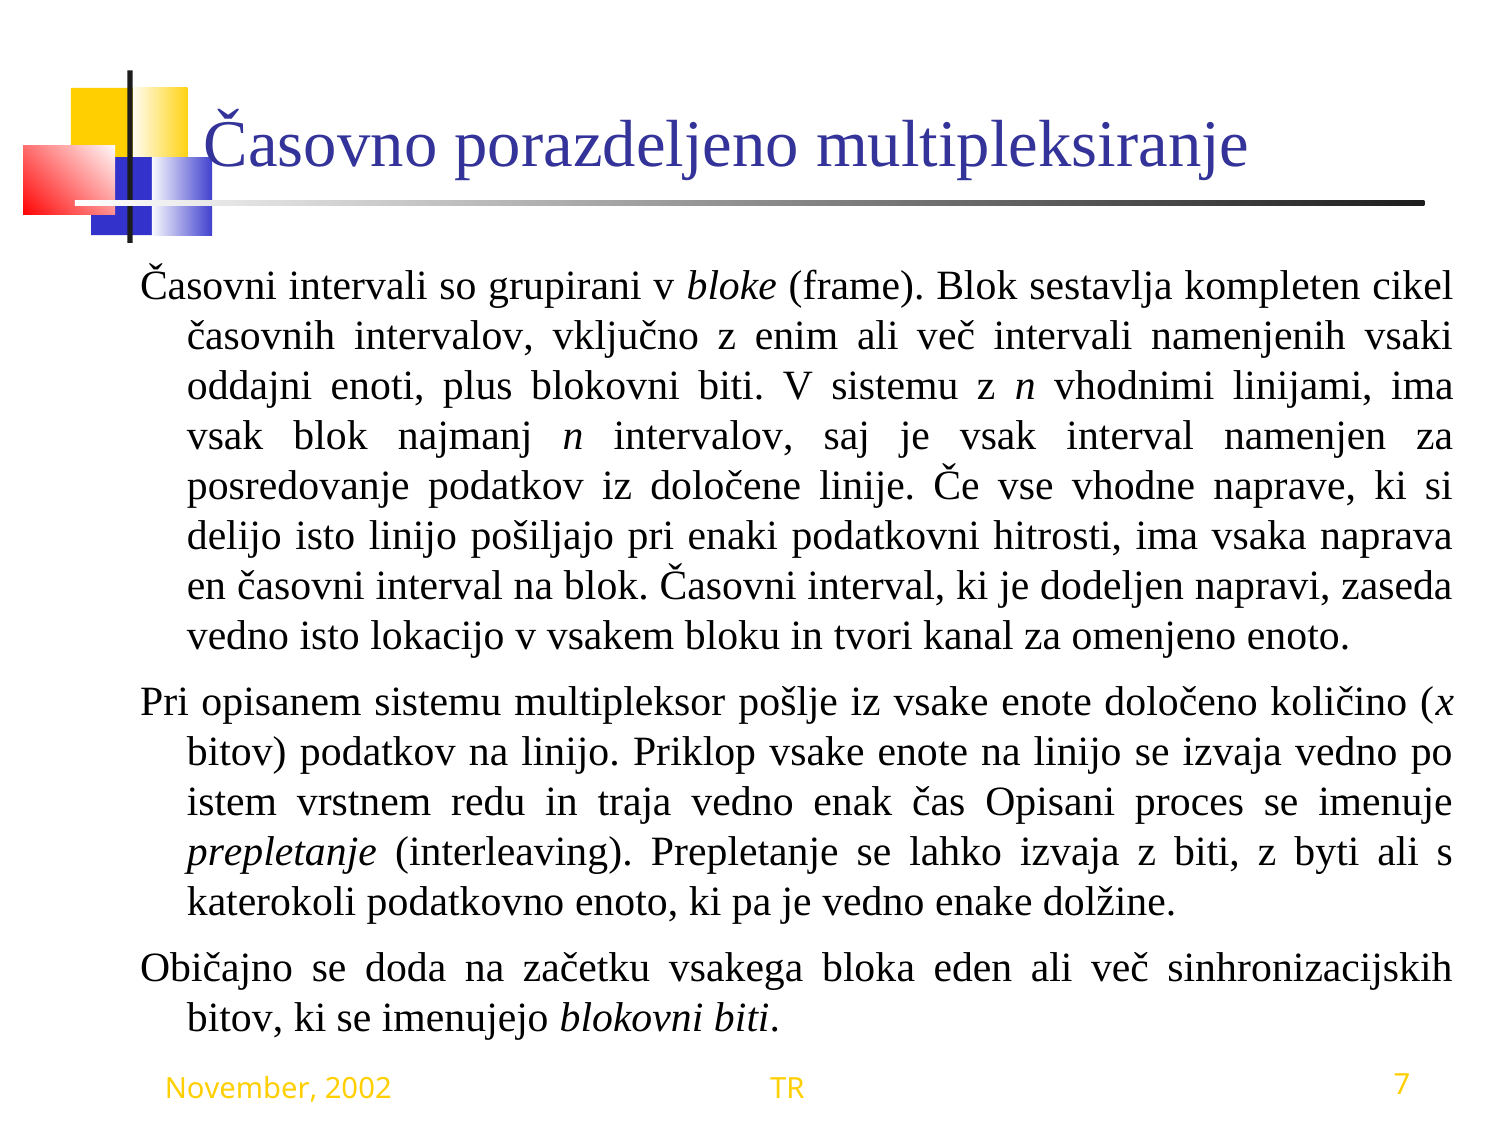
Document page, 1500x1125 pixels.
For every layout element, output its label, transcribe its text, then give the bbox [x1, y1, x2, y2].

text_box November, 2002 [150, 1051, 463, 1113]
list Časovni intervali so grupirani v bloke (frame). Blok sestavlja kompleten cikel časovnih intervalov, vključno z enim ali več intervali namenjenih vsaki oddajni enoti, plus blokovni biti. V sistemu z n vhodnimi linijami, ima vsak blok najmanj n intervalov, saj je vsak interval namenjen za posredovanje podatkov iz določene linije. Če vse vhodne naprave, ki si delijo isto linijo pošiljajo pri enaki podatkovni hitrosti, ima vsaka naprava en časovni interval na blok. Časovni interval, ki je dodeljen napravi, zaseda vedno isto lokacijo v vsakem bloku in tvori kanal za omenjeno enoto. Pri opisanem sistemu multipleksor pošlje iz vsake enote določeno količino (x bitov) podatkov na linijo. Priklop vsake enote na linijo se izvaja vedno po istem vrstnem redu in traja vedno enak čas Opisani proces se imenuje prepletanje (interleaving). Prepletanje se lahko izvaja z biti, z byti ali s katerokoli podatkovno enoto, ki pa je vedno enake dolžine. Običajno se doda na začetku vsakega bloka eden ali več sinhronizacijskih bitov, ki se imenujejo blokovni biti. [50, 249, 1469, 1051]
text_box TR [549, 1051, 1026, 1113]
text_box <number> [1112, 1051, 1426, 1113]
title Časovno porazdeljeno multipleksiranje [188, 92, 1468, 188]
